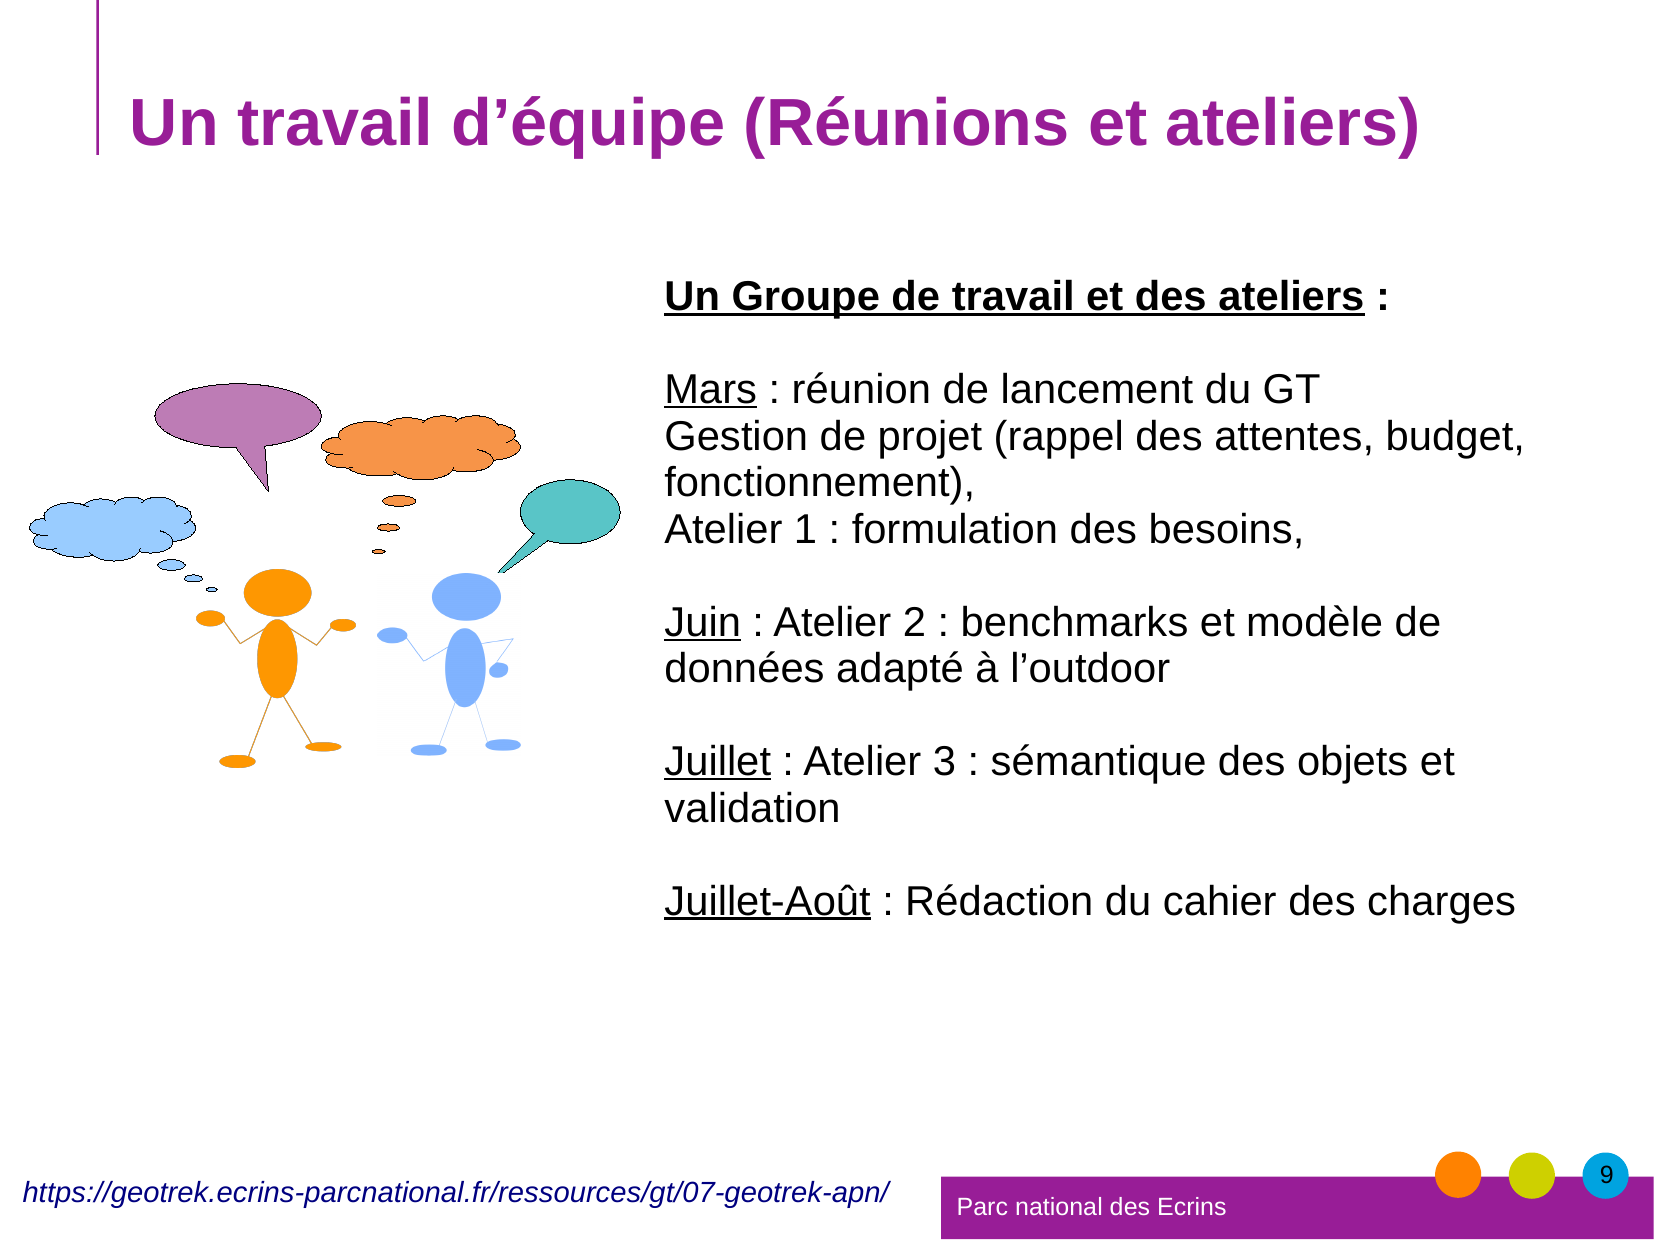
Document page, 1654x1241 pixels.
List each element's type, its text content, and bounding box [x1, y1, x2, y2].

text_box [372, 549, 386, 554]
text_box [497, 479, 621, 573]
picture [196, 569, 356, 768]
text_box [321, 415, 521, 480]
text_box https://geotrek.ecrins-parcnational.fr/ressources/gt/07-geotrek-apn/ [7, 1168, 914, 1216]
title Un travail d’équipe (Réunions et ateliers) [129, 11, 1619, 160]
text_box [377, 523, 400, 532]
text_box [382, 495, 416, 507]
text_box [184, 574, 196, 582]
text_box Un Groupe de travail et des ateliers : Mars : réunion de lancement du GT Gestion de projet (rappel des attentes, budget, fonctionnement), Atelier 1 : formulation des besoins, Juin : Atelier 2 : benchmarks et modèle de données adapté à l’outdoor Juillet : Atelier 3 : sémantique des objets et validation Juillet-Août : Rédaction du cahier des charges [649, 265, 1595, 1025]
picture [377, 573, 521, 756]
text_box [29, 497, 196, 562]
text_box [154, 383, 322, 492]
text_box [157, 559, 186, 571]
